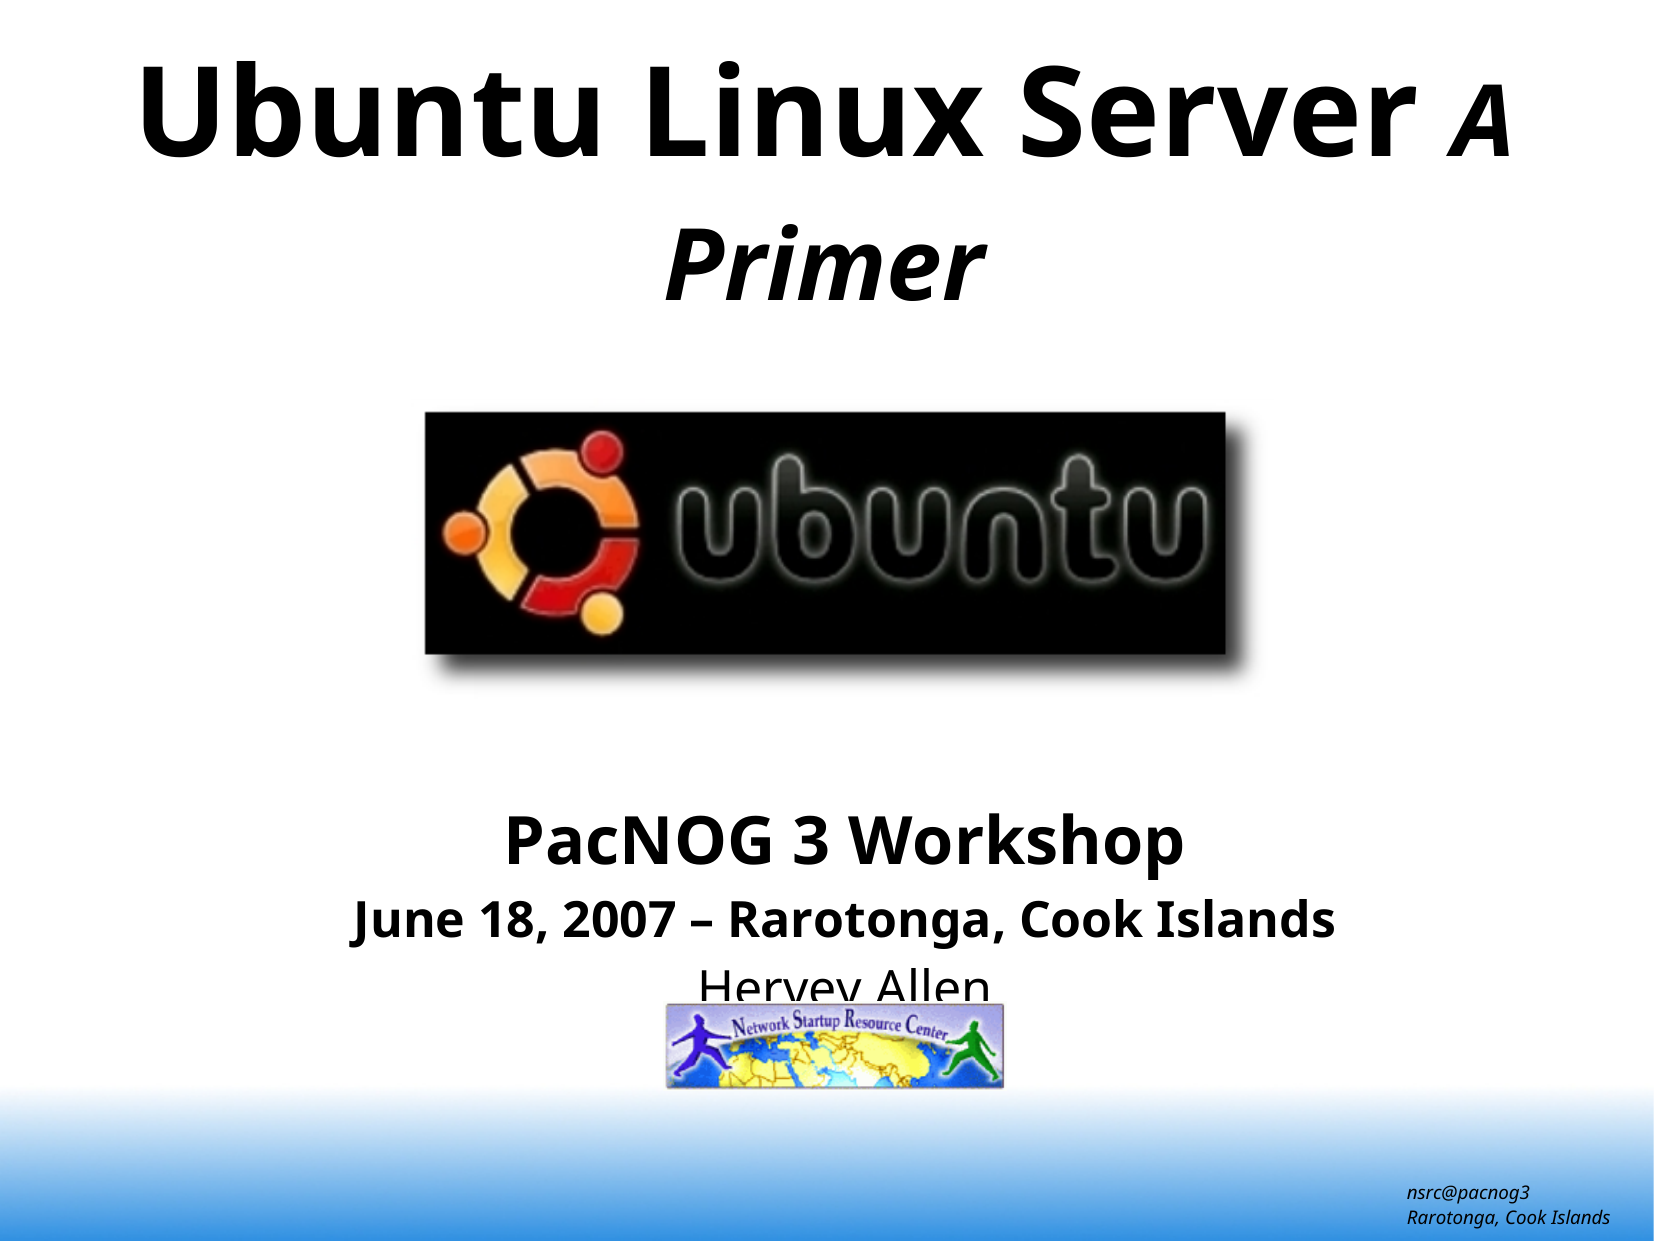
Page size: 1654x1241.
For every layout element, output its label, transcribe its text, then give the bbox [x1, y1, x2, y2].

subtitle PacNOG 3 Workshop June 18, 2007 – Rarotonga, Cook Islands Hervey Allen [121, 344, 1534, 1127]
picture [663, 1001, 1007, 1091]
picture [0, 1083, 1654, 1241]
title Ubuntu Linux Server A Primer [62, 45, 1587, 308]
picture [411, 398, 1274, 703]
